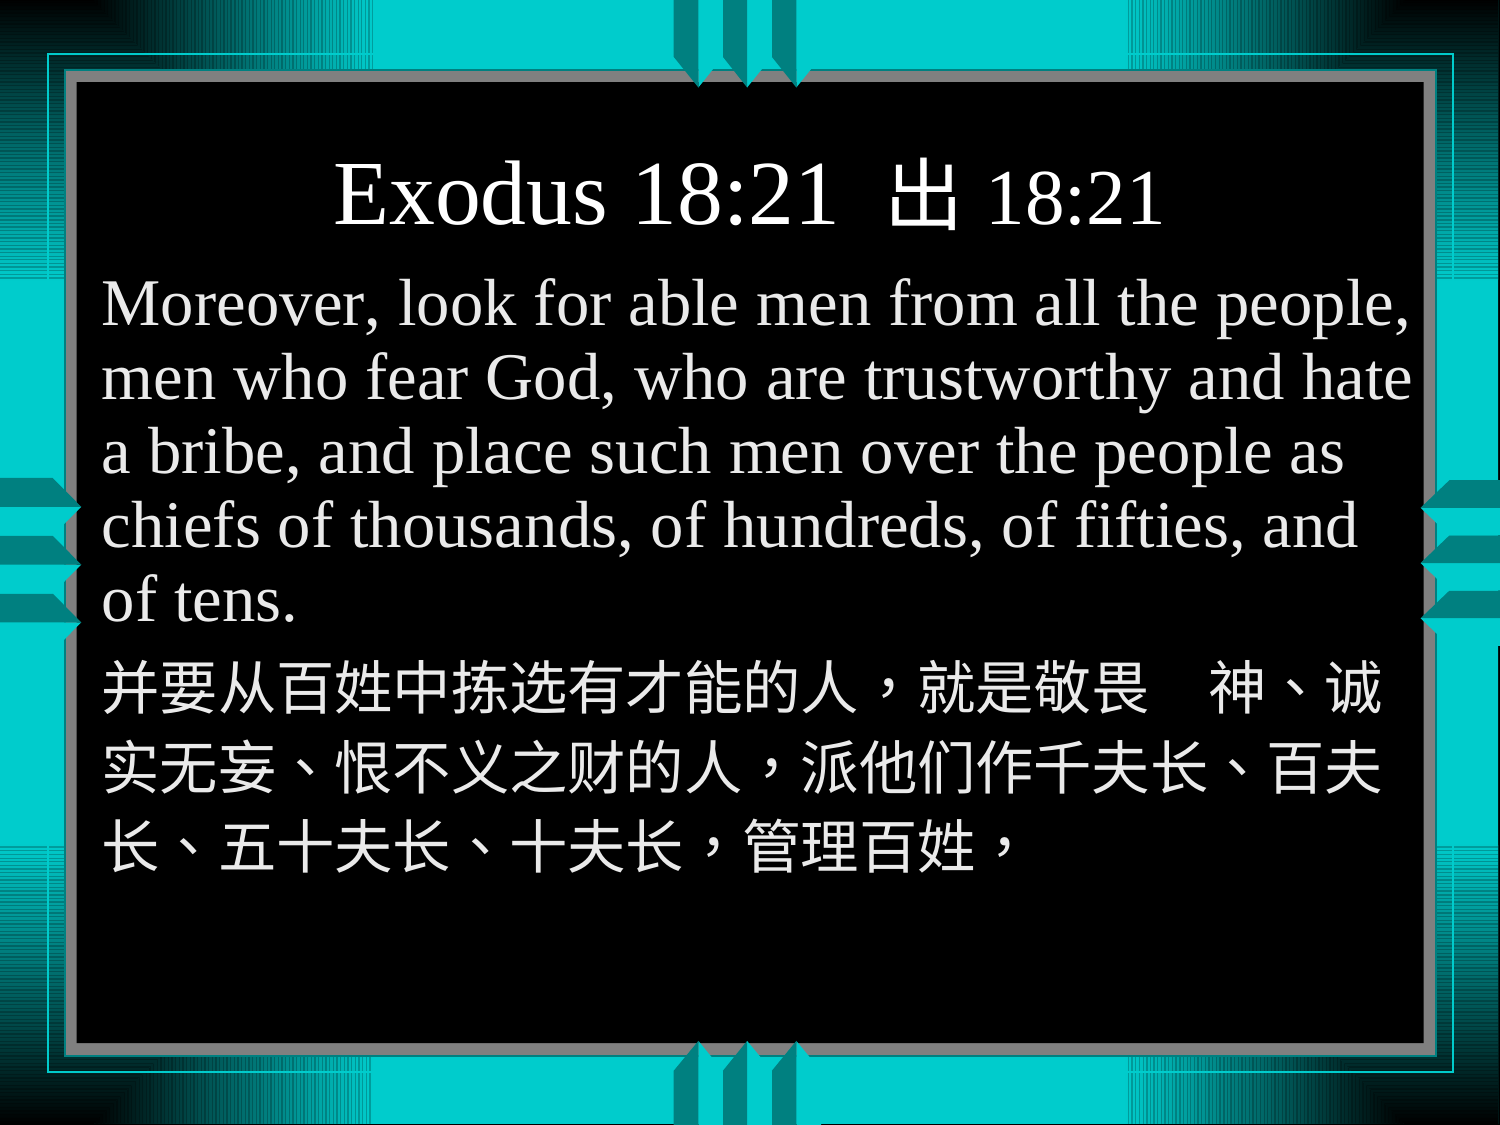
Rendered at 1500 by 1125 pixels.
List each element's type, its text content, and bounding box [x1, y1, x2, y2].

text_box Moreover, look for able men from all the people, men who fear God, who are trustworthy and hate a bribe, and place such men over the people as chiefs of thousands, of hundreds, of fifties, and of tens. 并要从百姓中拣选有才能的人，就是敬畏 神、诚实无妄、恨不义之财的人，派他们作千夫长、百夫长、五十夫长、十夫长，管理百姓， [86, 258, 1437, 955]
title Exodus 18:21 出18:21 [112, 99, 1388, 258]
